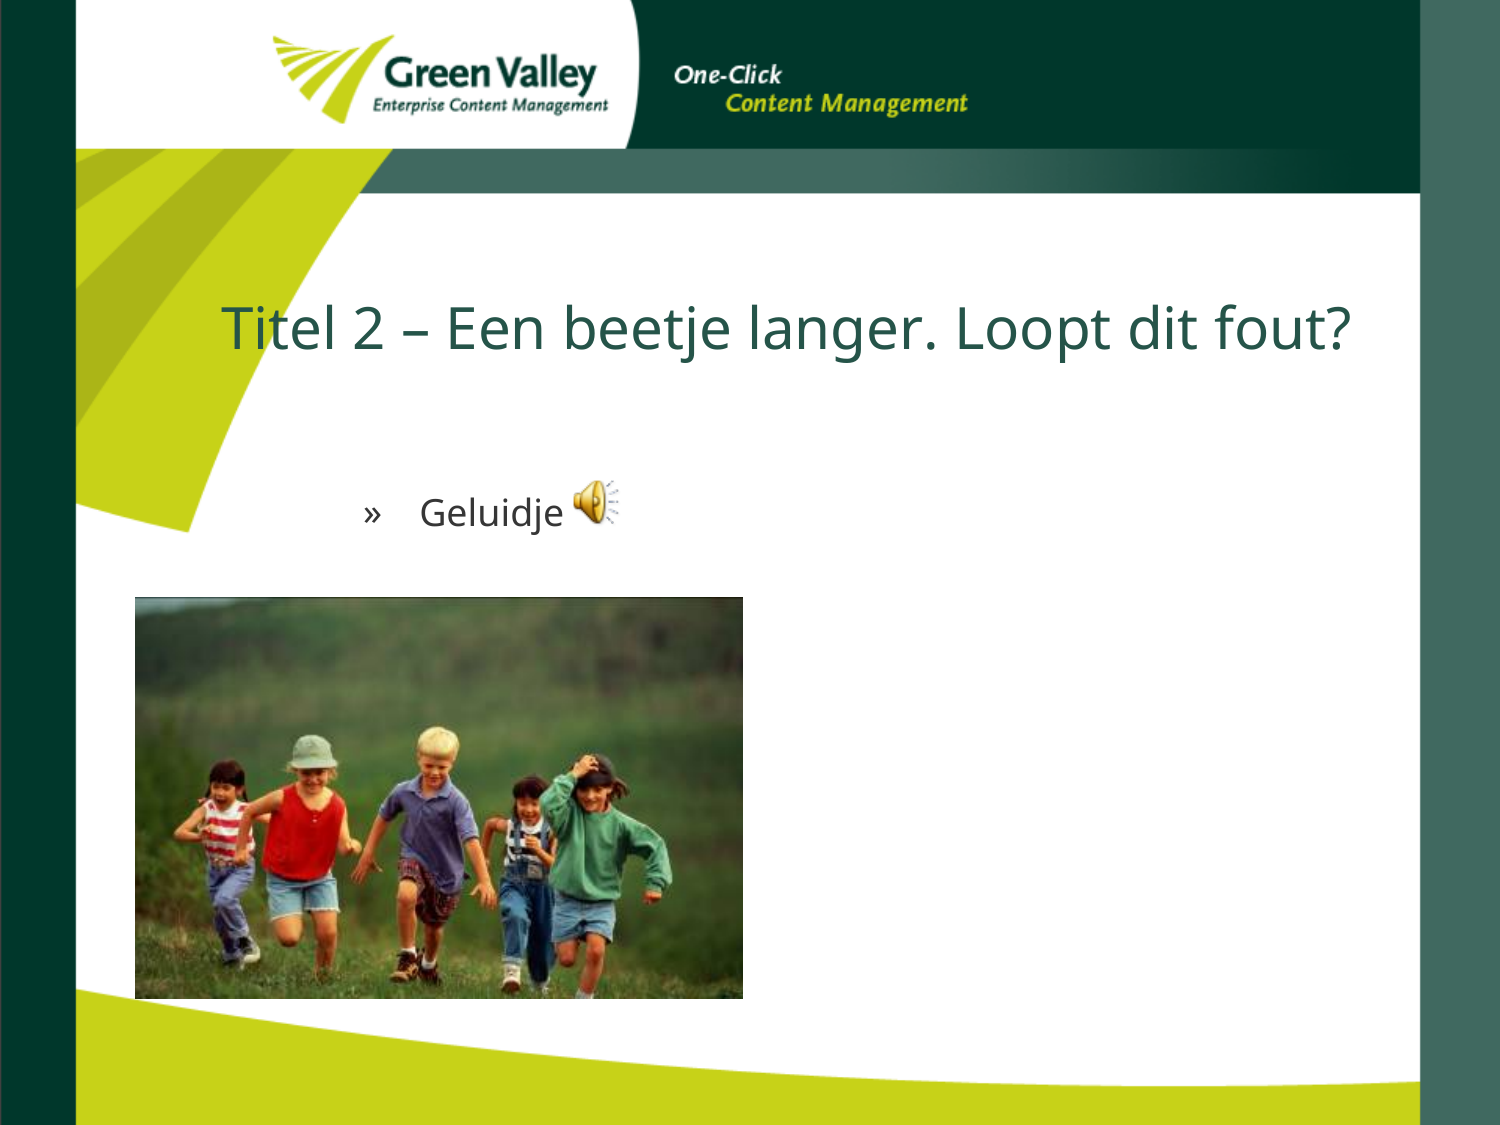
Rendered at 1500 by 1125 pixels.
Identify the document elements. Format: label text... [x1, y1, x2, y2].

title Titel 2 – Een beetje langer. Loopt dit fout? [206, 283, 1377, 369]
list Geluidje [348, 420, 1376, 1012]
picture [0, 0, 1500, 1125]
